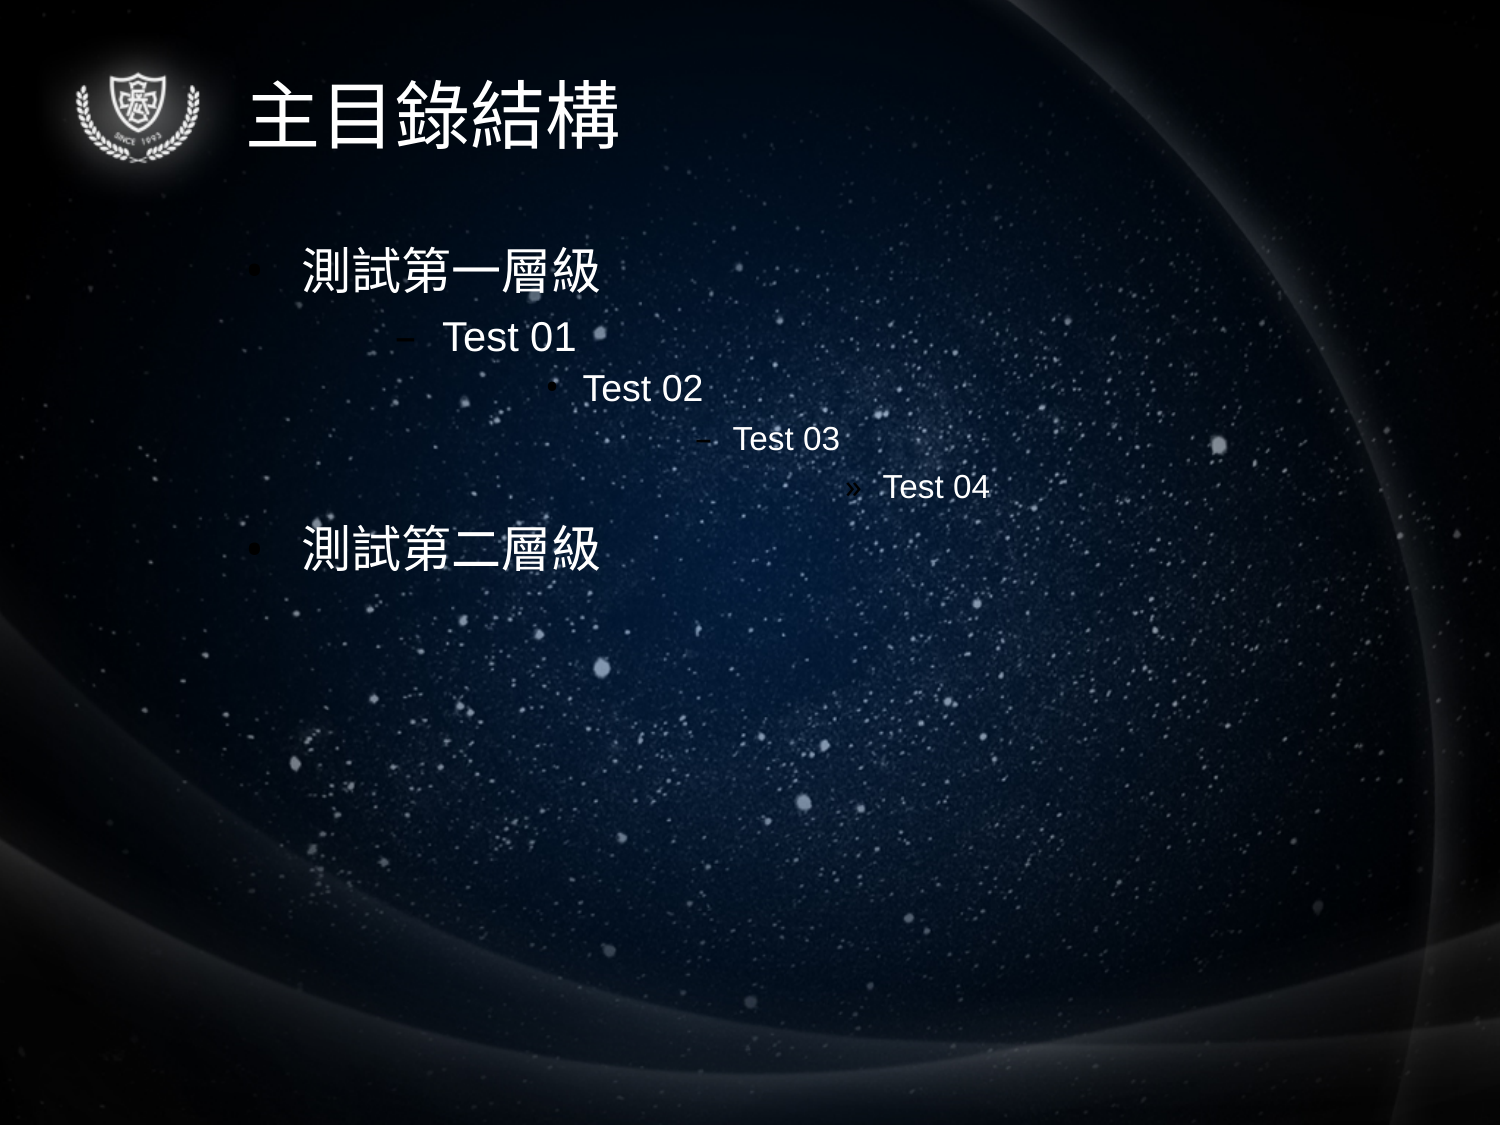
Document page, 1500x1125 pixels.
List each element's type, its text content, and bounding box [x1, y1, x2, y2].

list 測試第一層級 Test 01 Test 02 Test 03 Test 04 測試第二層級 [230, 231, 1426, 1012]
title 主目錄結構 [230, 42, 1424, 185]
